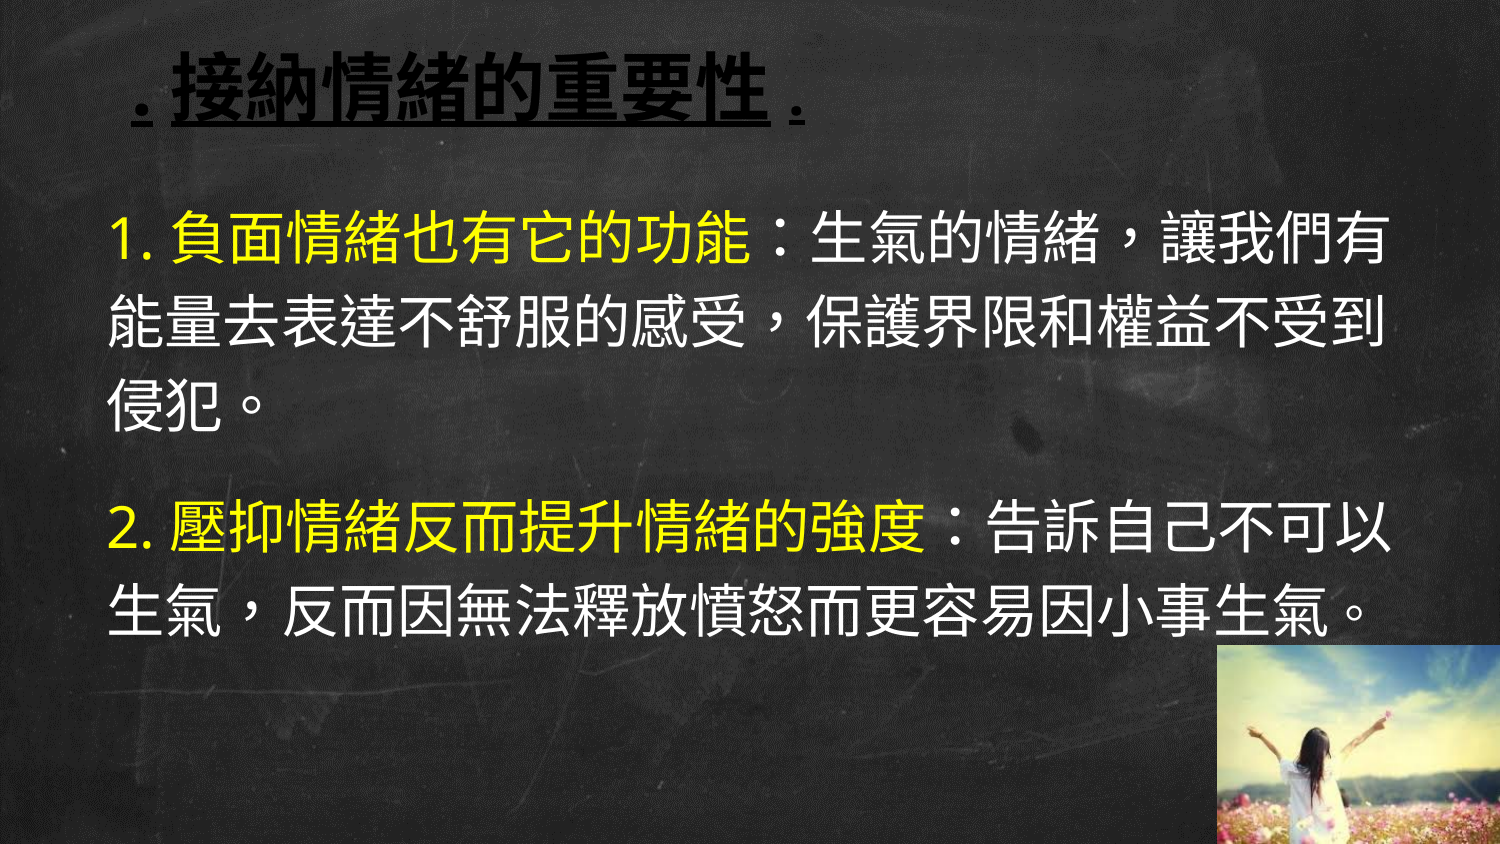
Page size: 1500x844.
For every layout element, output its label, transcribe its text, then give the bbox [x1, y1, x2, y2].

text_box 1.負面情緒也有它的功能：生氣的情緒，讓我們有能量去表達不舒服的感受，保護界限和權益不受到侵犯。 2.壓抑情緒反而提升情緒的強度：告訴自己不可以生氣，反而因無法釋放憤怒而更容易因小事生氣。 [84, 179, 1435, 760]
text_box .接納情緒的重要性. [116, 33, 862, 140]
picture [1217, 645, 1500, 844]
